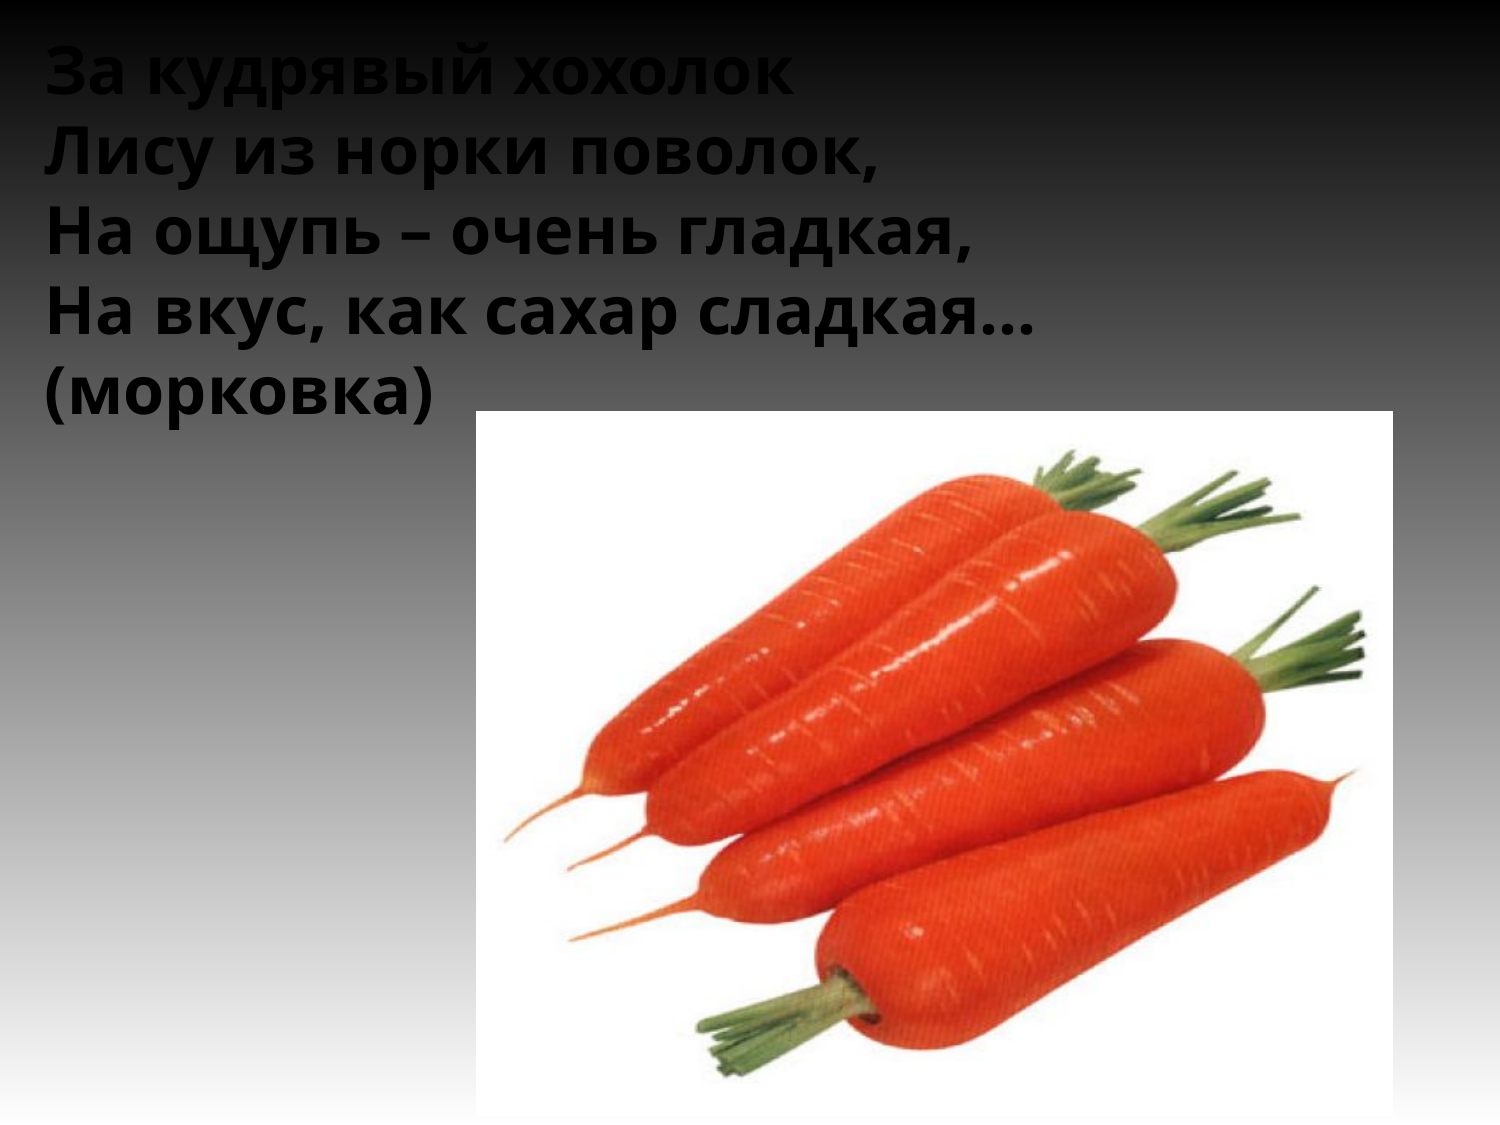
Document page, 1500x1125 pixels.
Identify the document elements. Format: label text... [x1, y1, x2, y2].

picture [476, 411, 1393, 1116]
text_box За кудрявый хохолок Лису из норки поволок, На ощупь – очень гладкая, На вкус, как сахар сладкая…(морковка) [30, 20, 1289, 435]
